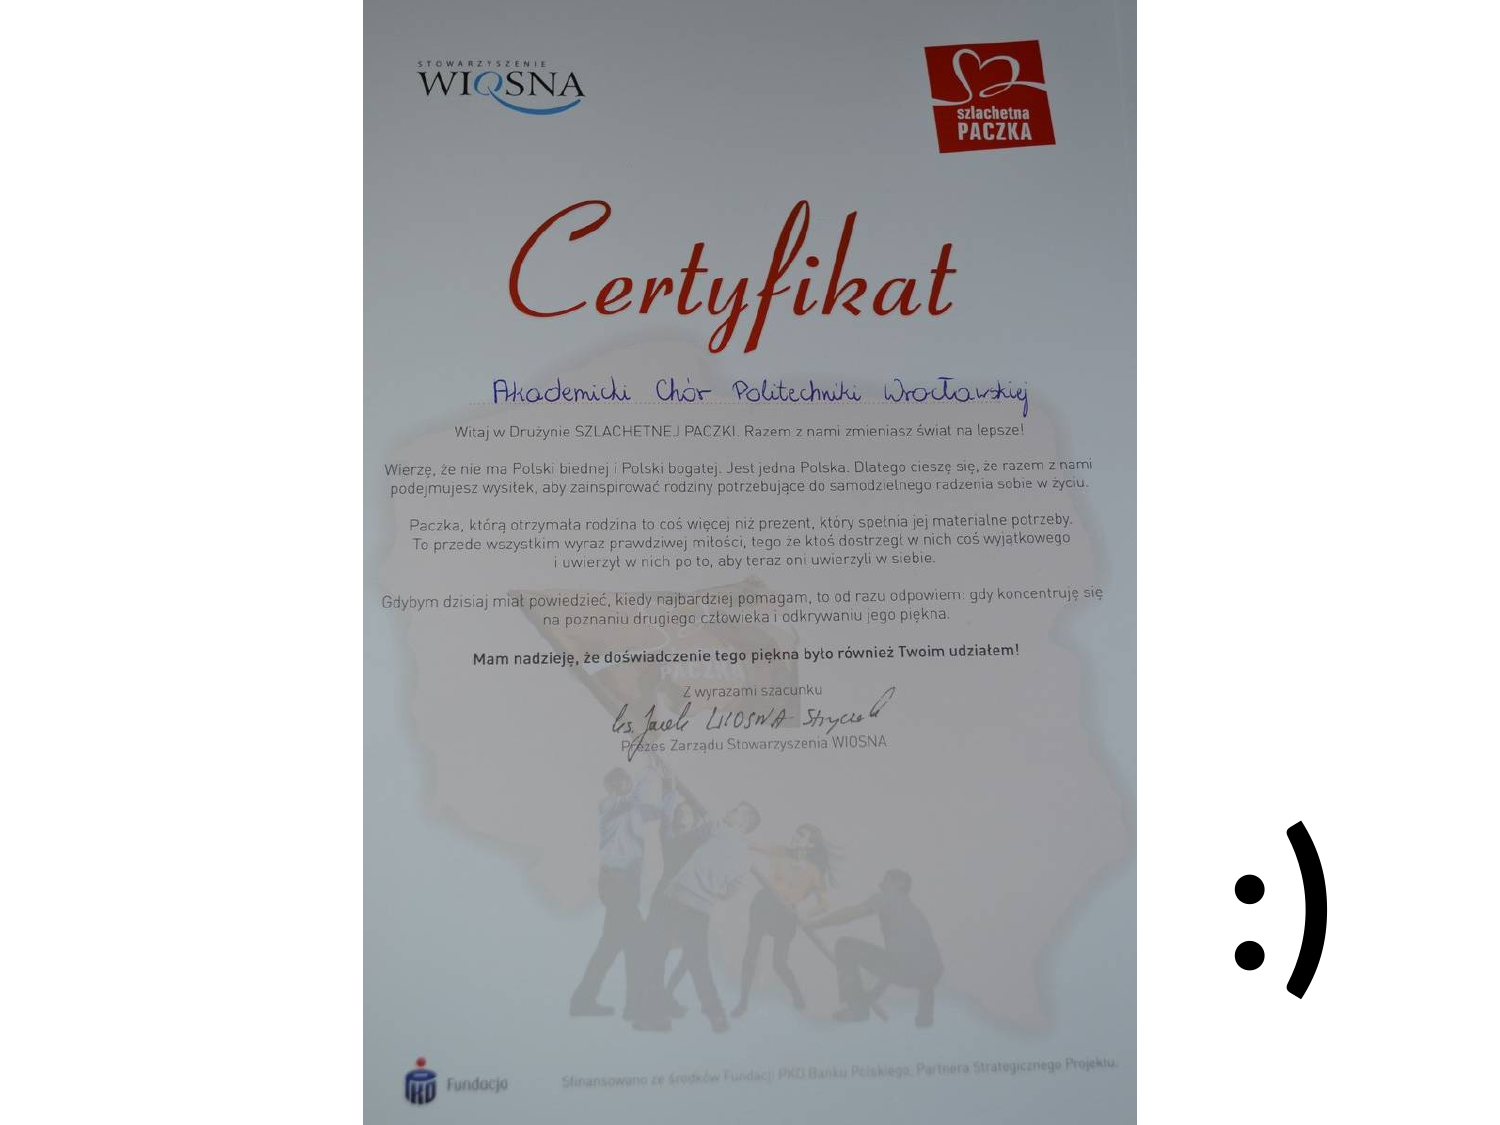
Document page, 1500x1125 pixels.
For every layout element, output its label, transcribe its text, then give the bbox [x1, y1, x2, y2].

text_box :) [1207, 761, 1356, 1020]
picture [363, 0, 1137, 1125]
